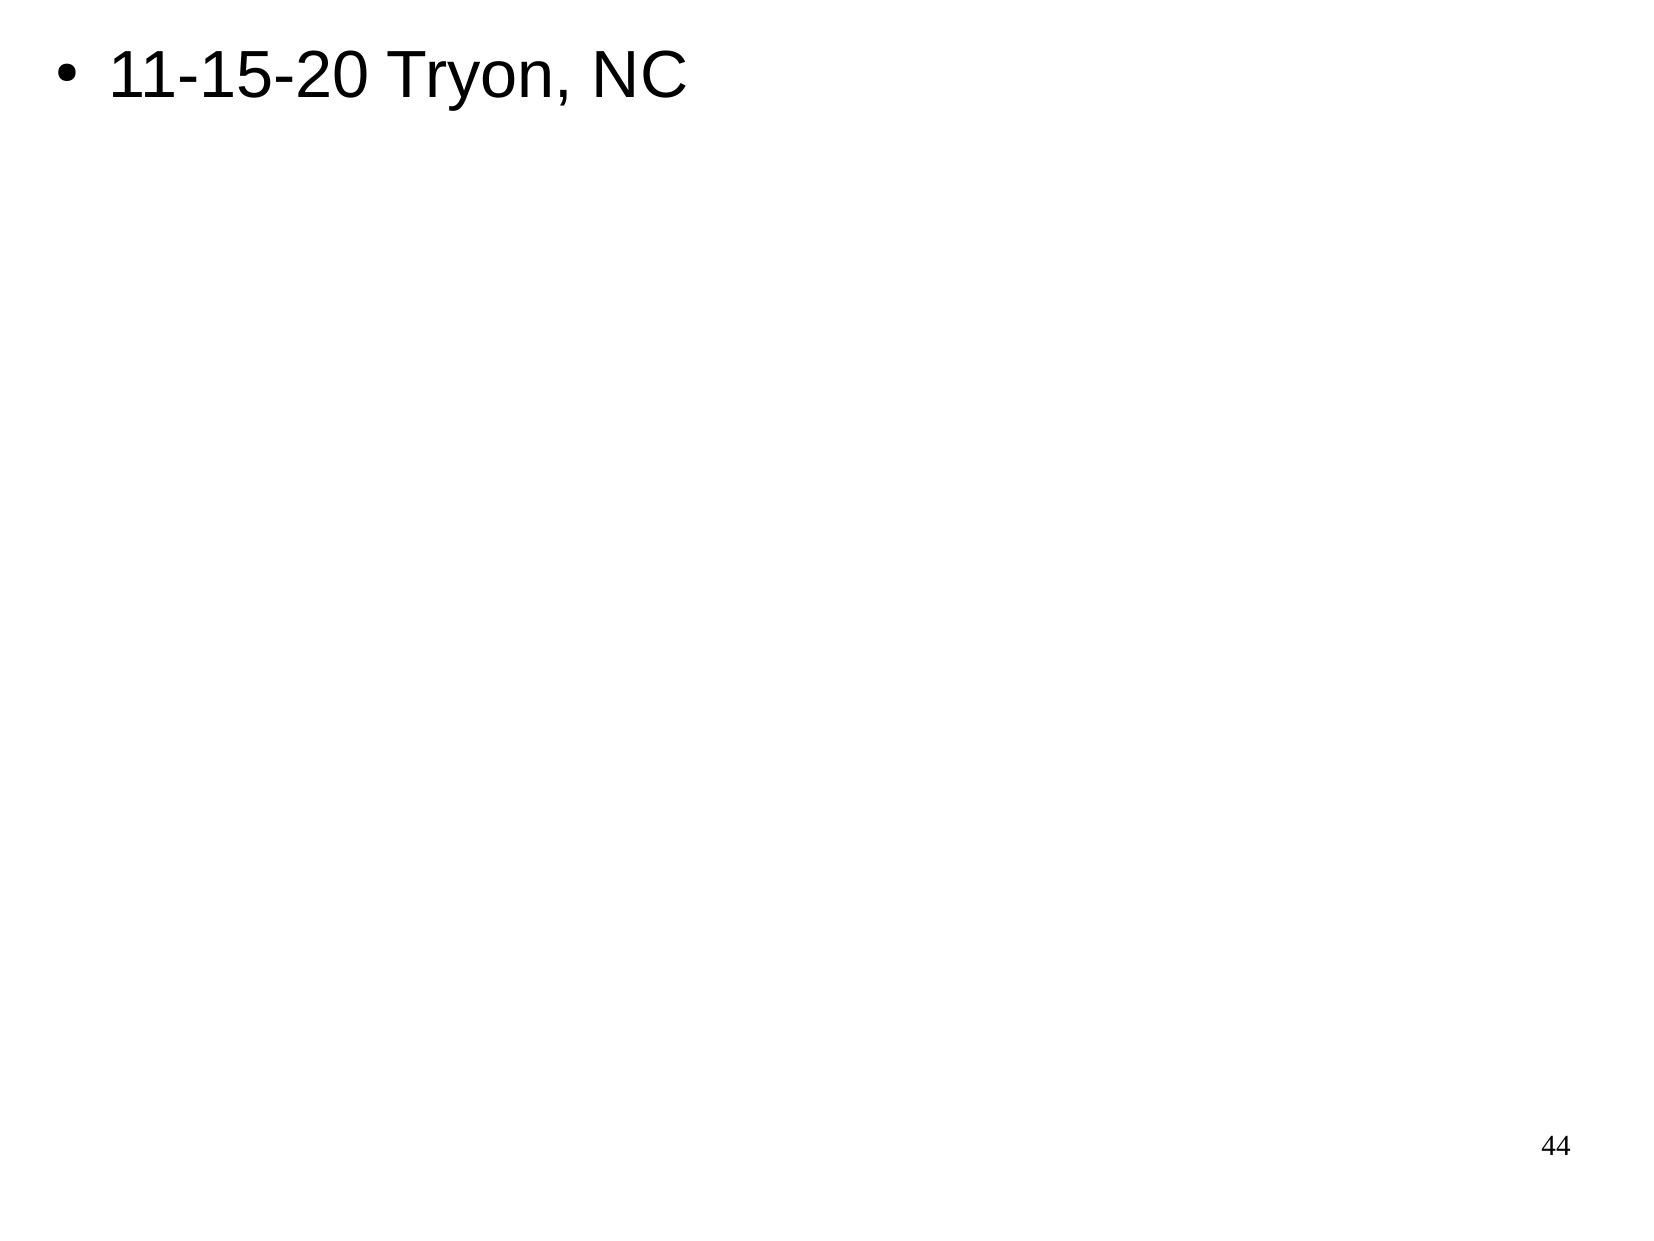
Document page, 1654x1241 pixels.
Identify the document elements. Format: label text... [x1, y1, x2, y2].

list 11-15-20 Tryon, NC [37, 37, 1613, 1238]
